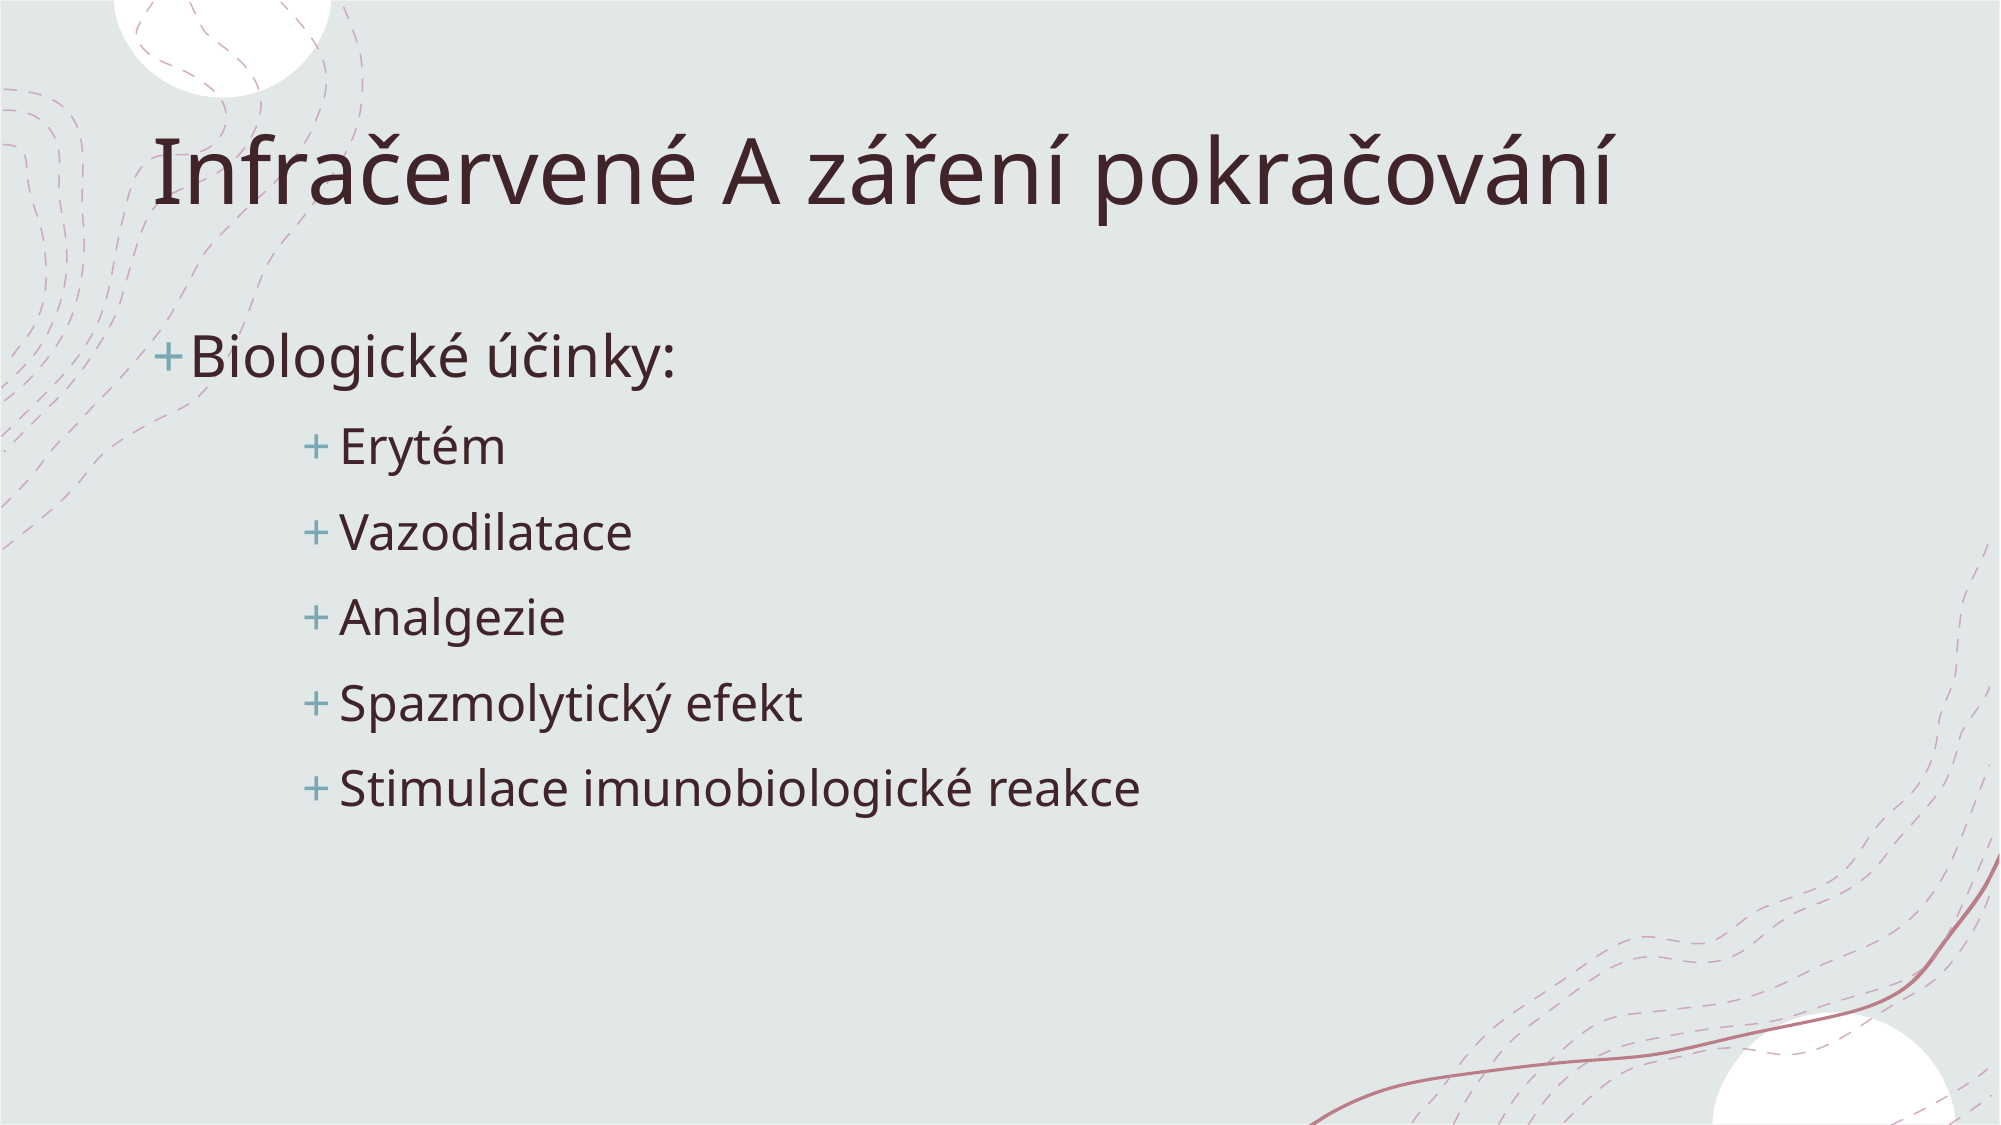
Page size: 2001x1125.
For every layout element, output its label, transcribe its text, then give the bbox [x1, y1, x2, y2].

title Infračervené A záření pokračování [137, 59, 1863, 278]
list Biologické účinky: Erytém Vazodilatace Analgezie Spazmolytický efekt Stimulace imunobiologické reakce [137, 299, 1863, 1014]
